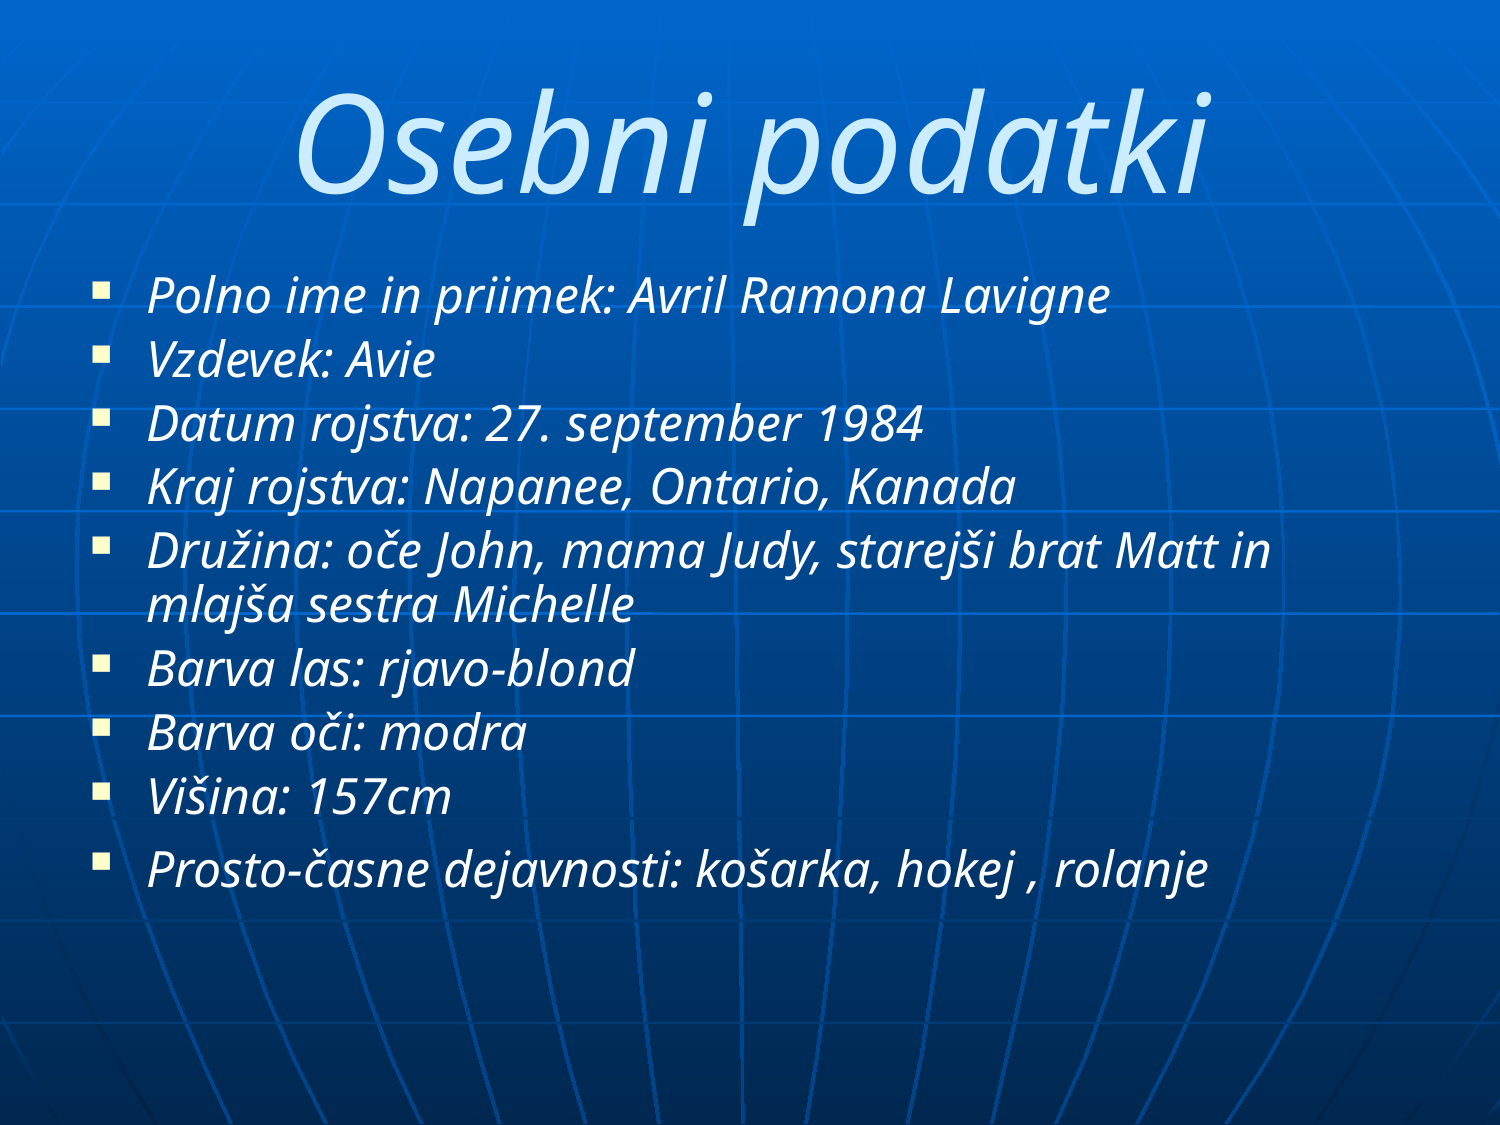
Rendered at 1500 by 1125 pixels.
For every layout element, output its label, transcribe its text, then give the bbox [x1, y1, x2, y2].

list Polno ime in priimek: Avril Ramona Lavigne Vzdevek: Avie Datum rojstva: 27. september 1984 Kraj rojstva: Napanee, Ontario, Kanada Družina: oče John, mama Judy, starejši brat Matt in mlajša sestra Michelle Barva las: rjavo-blond Barva oči: modra Višina: 157cm Prosto-časne dejavnosti: košarka, hokej , rolanje [75, 262, 1425, 1006]
title Osebni podatki [75, 45, 1425, 233]
